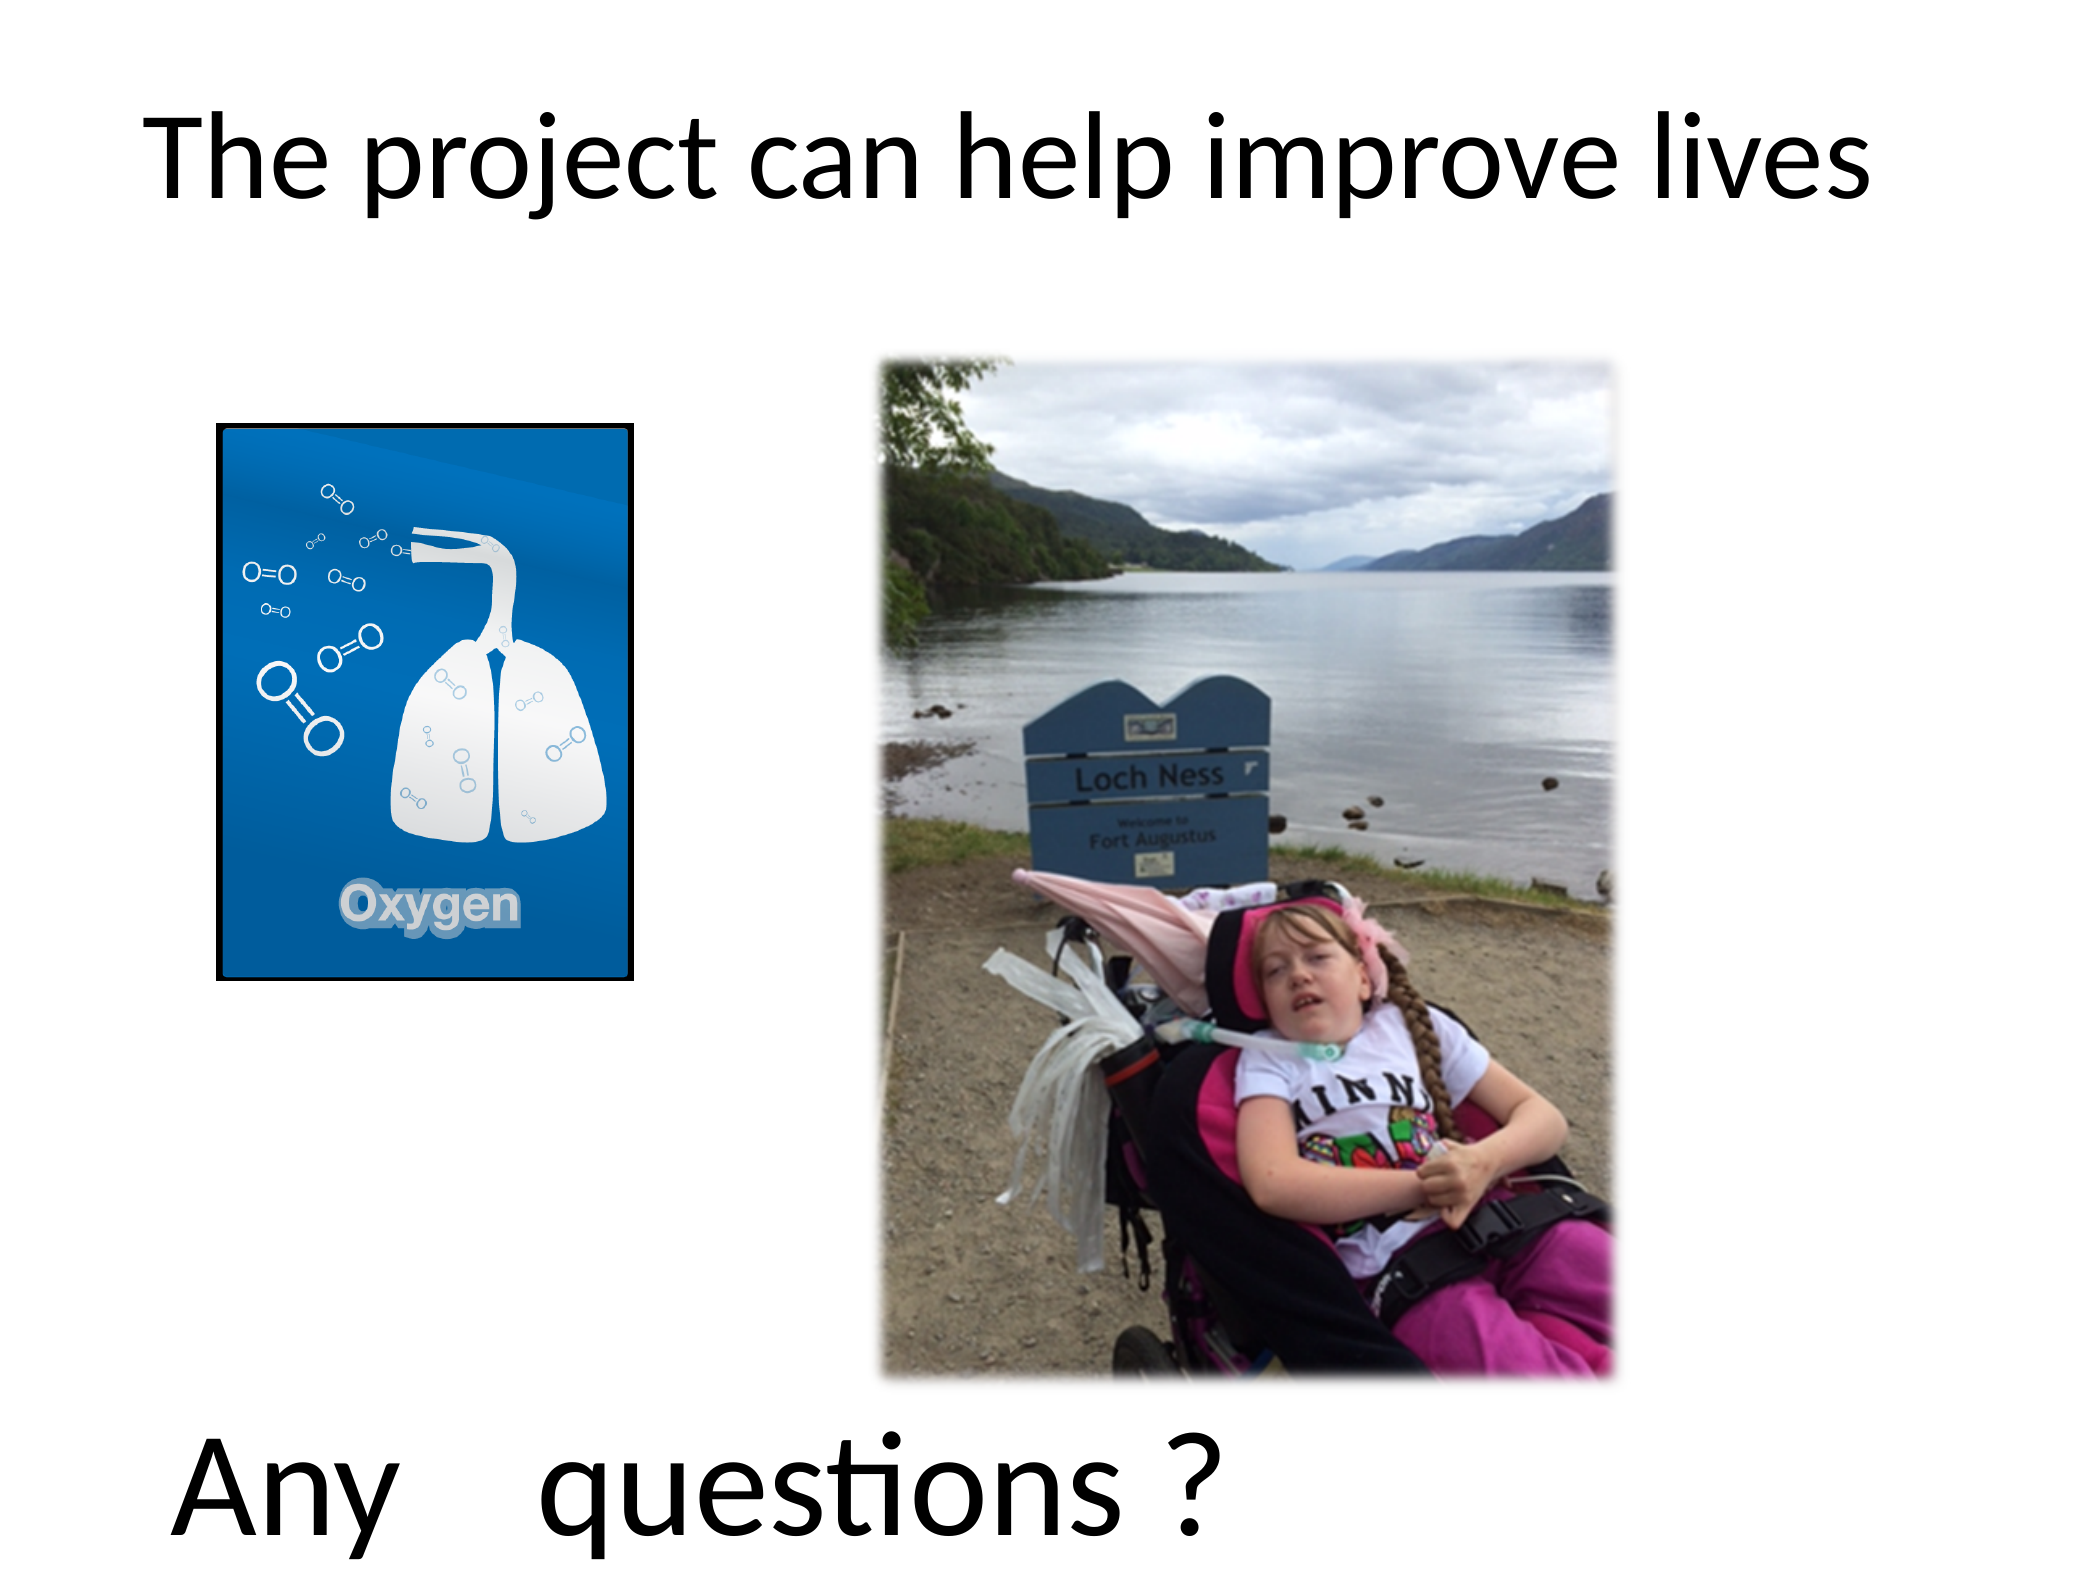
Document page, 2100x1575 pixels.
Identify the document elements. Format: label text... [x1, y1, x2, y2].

text_box Any questions ? [155, 1378, 1245, 1573]
picture [866, 346, 1636, 1401]
picture [216, 423, 634, 981]
text_box The project can help improve lives [127, 66, 2003, 232]
